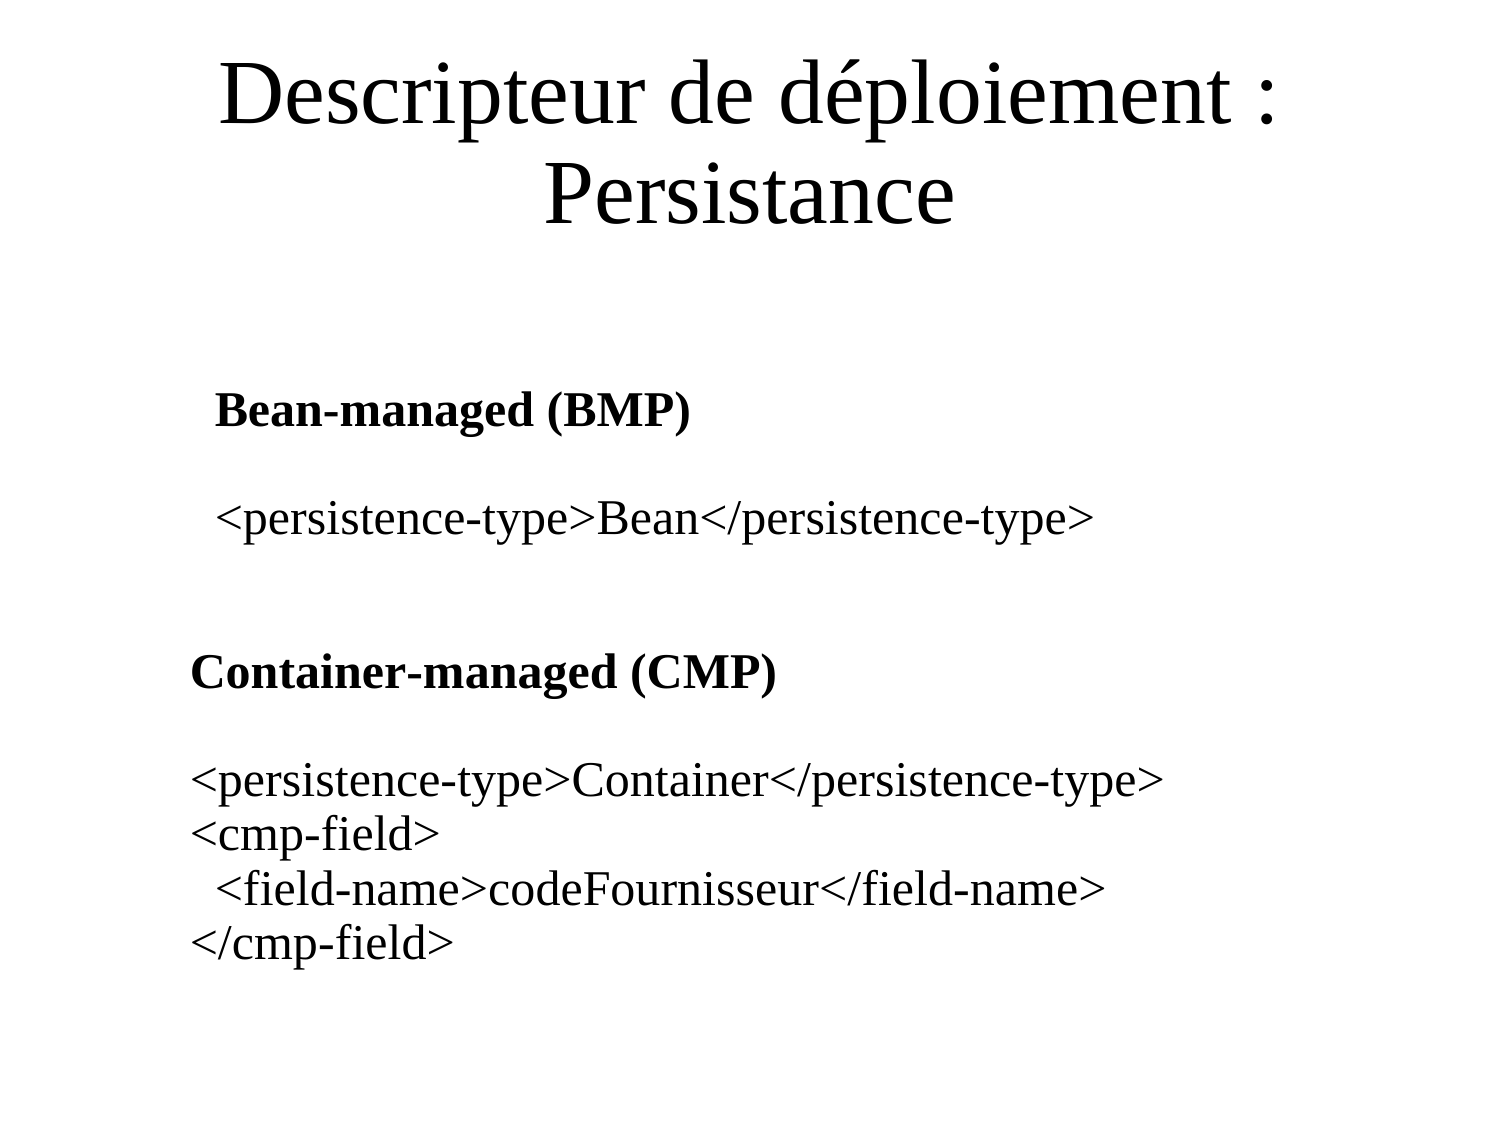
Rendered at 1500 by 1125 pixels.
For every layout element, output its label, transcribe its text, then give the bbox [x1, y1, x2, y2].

text_box Bean-managed (BMP) <persistence-type>Bean</persistence-type> [200, 375, 1109, 570]
title Descripteur de déploiement : Persistance [112, 24, 1388, 263]
text_box Container-managed (CMP) <persistence-type>Container</persistence-type> <cmp-field> <field-name>codeFournisseur</field-name> </cmp-field> [174, 637, 1178, 1012]
